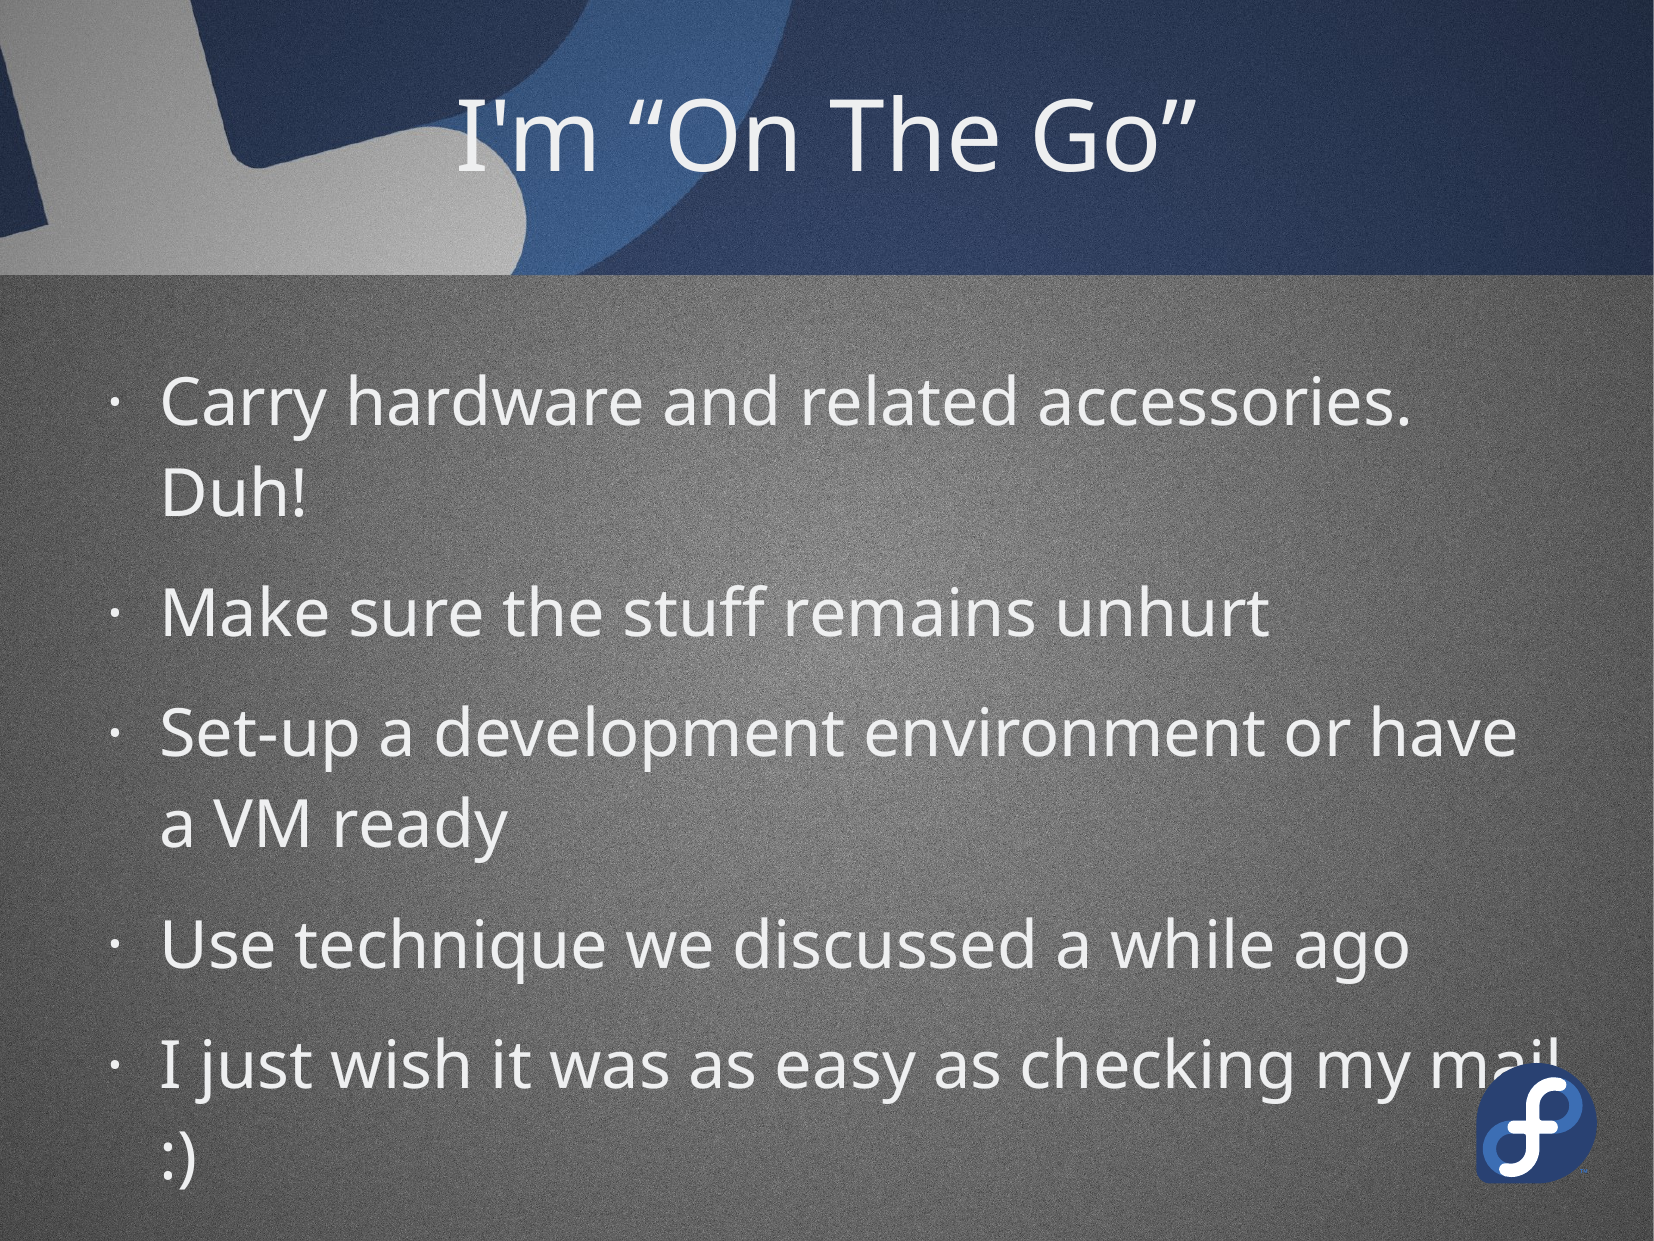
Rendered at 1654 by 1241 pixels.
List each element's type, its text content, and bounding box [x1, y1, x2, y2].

picture [0, 0, 1654, 1241]
list Carry hardware and related accessories. Duh! Make sure the stuff remains unhurt Set-up a development environment or have a VM ready Use technique we discussed a while ago I just wish it was as easy as checking my mail :) [88, 354, 1565, 1063]
title I'm “On The Go” [88, 29, 1565, 237]
